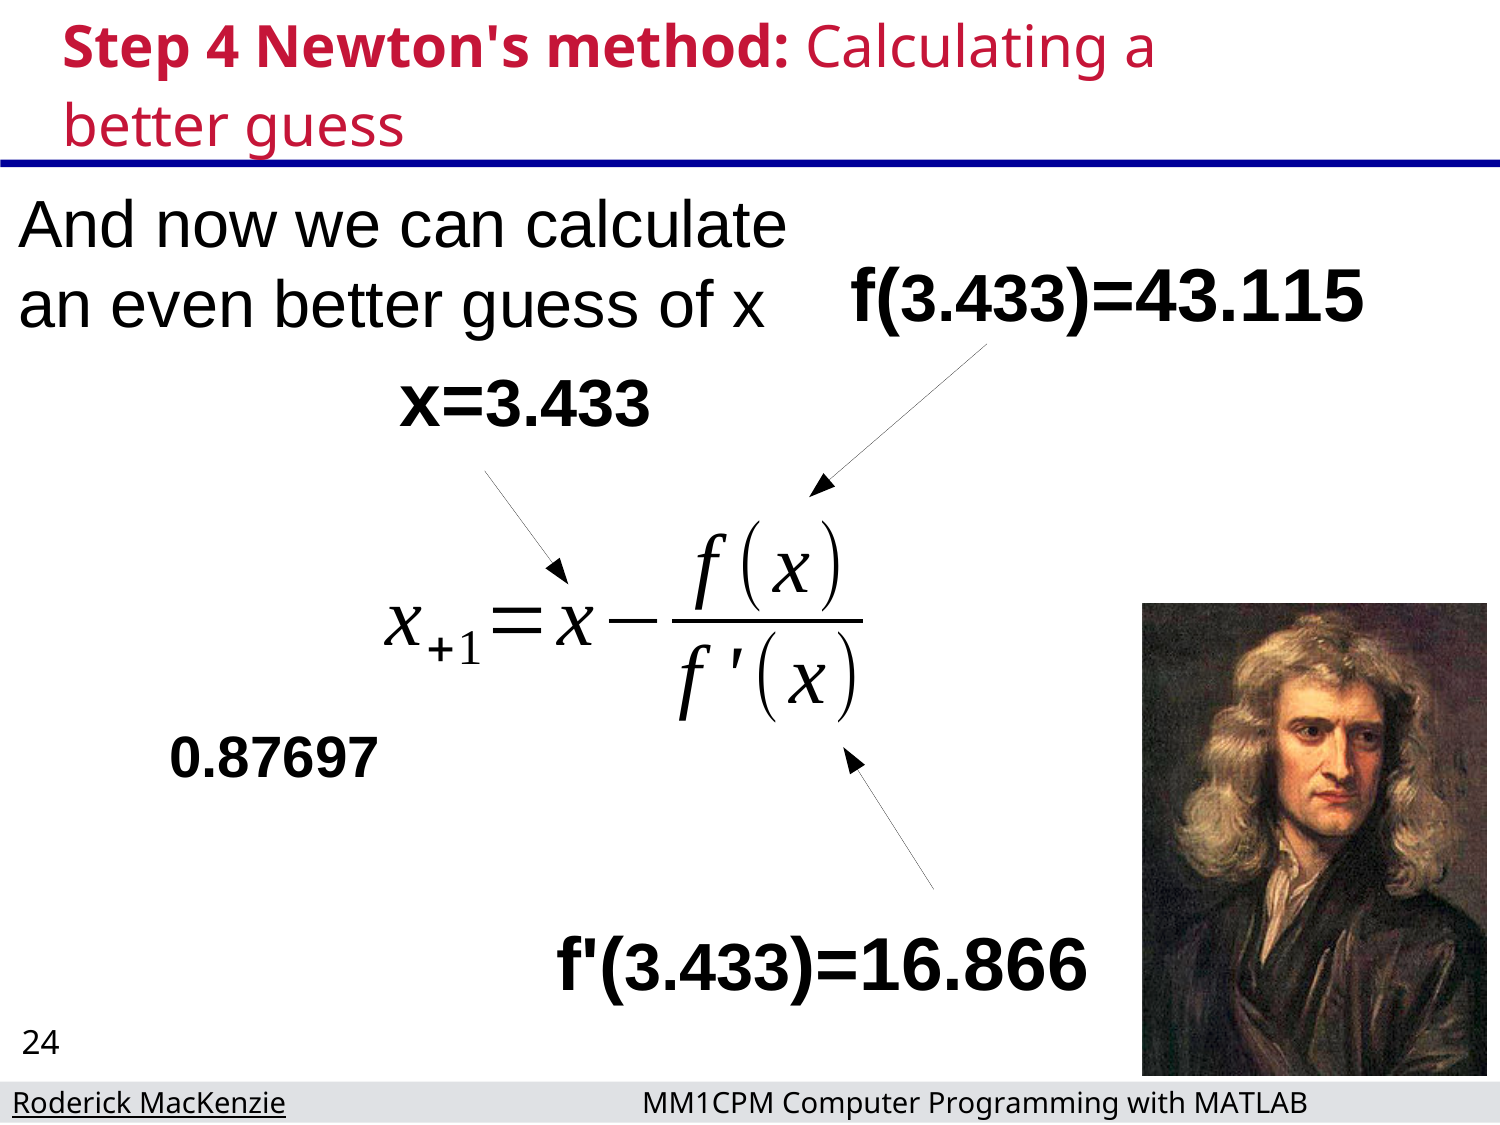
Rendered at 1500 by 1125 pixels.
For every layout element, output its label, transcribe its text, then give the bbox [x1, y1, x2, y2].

text_box And now we can calculate an even better guess of x [3, 172, 888, 371]
picture [1142, 603, 1487, 1076]
title Step 4 Newton's method: Calculating a better guess [47, 9, 1286, 161]
text_box f(3.433)=43.115 [814, 239, 1445, 525]
text_box f'(3.433)=16.866 [541, 907, 1126, 1103]
text_box x=3.433 [385, 343, 680, 529]
text_box 0.87697 [154, 711, 463, 867]
text_box <number> [6, 1013, 222, 1084]
chart [374, 515, 873, 728]
